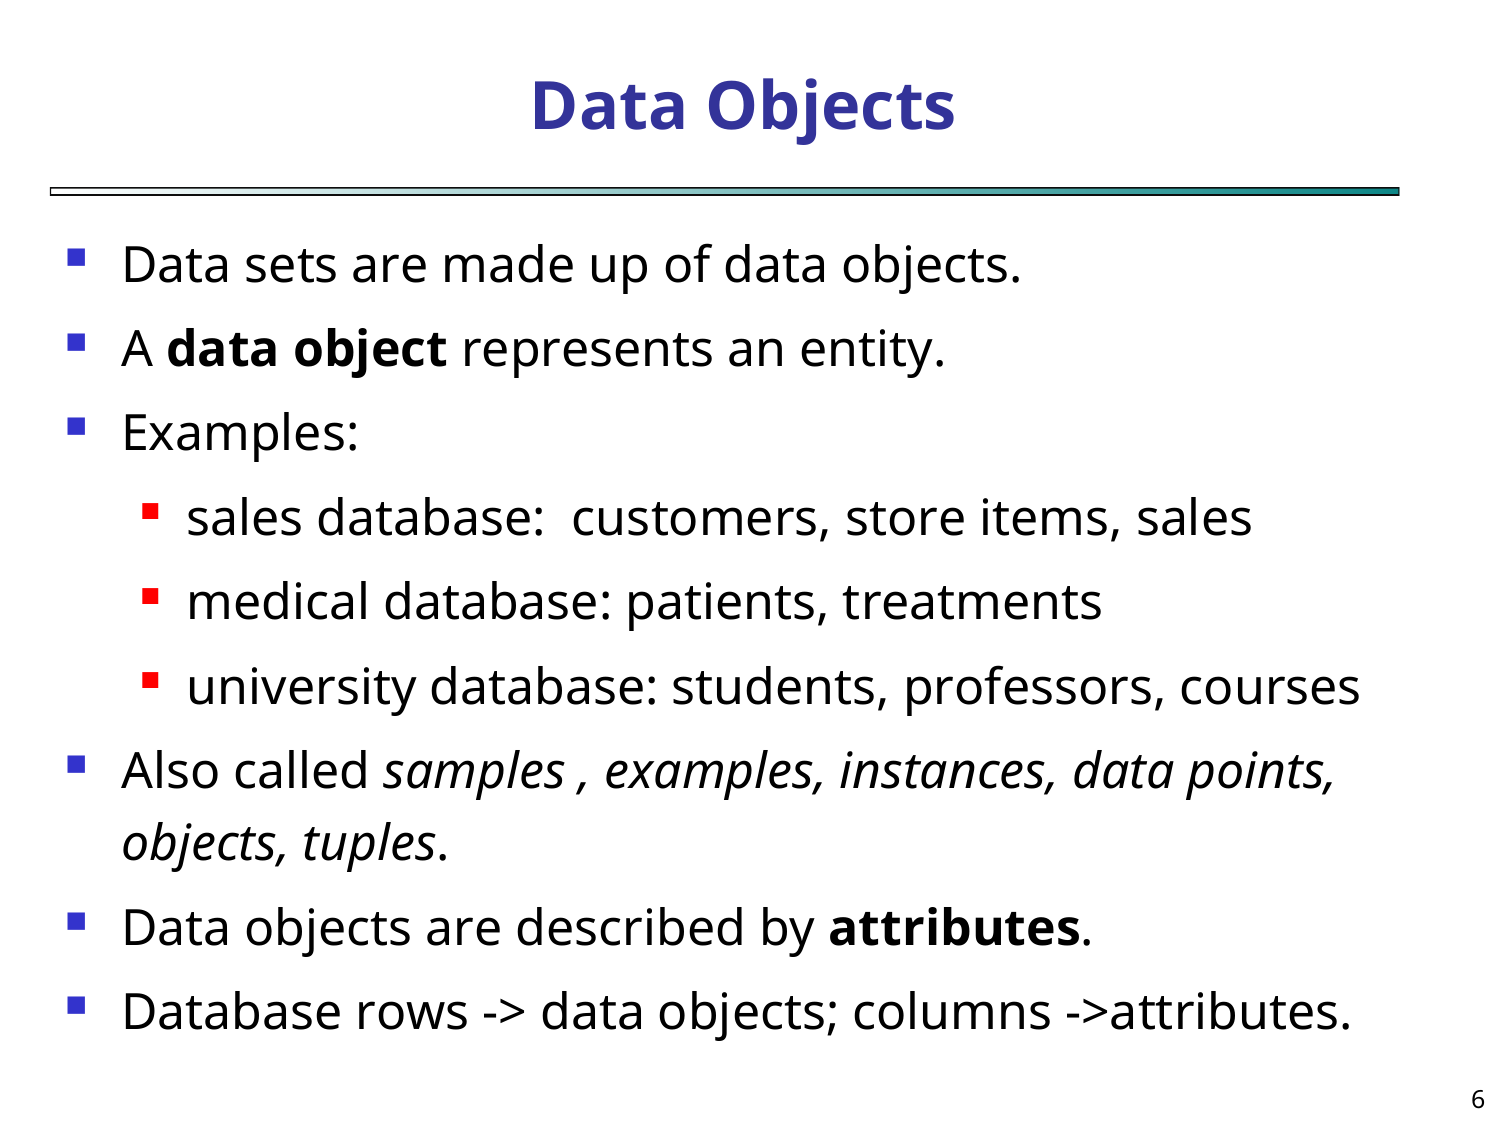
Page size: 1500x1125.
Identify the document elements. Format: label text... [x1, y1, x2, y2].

title Data Objects [24, 49, 1463, 150]
list Data sets are made up of data objects. A data object represents an entity. Examples: sales database: customers, store items, sales medical database: patients, treatments university database: students, professors, courses Also called samples , examples, instances, data points, objects, tuples. Data objects are described by attributes. Database rows -> data objects; columns ->attributes. [49, 212, 1500, 1063]
text_box <number> [1187, 1063, 1500, 1125]
